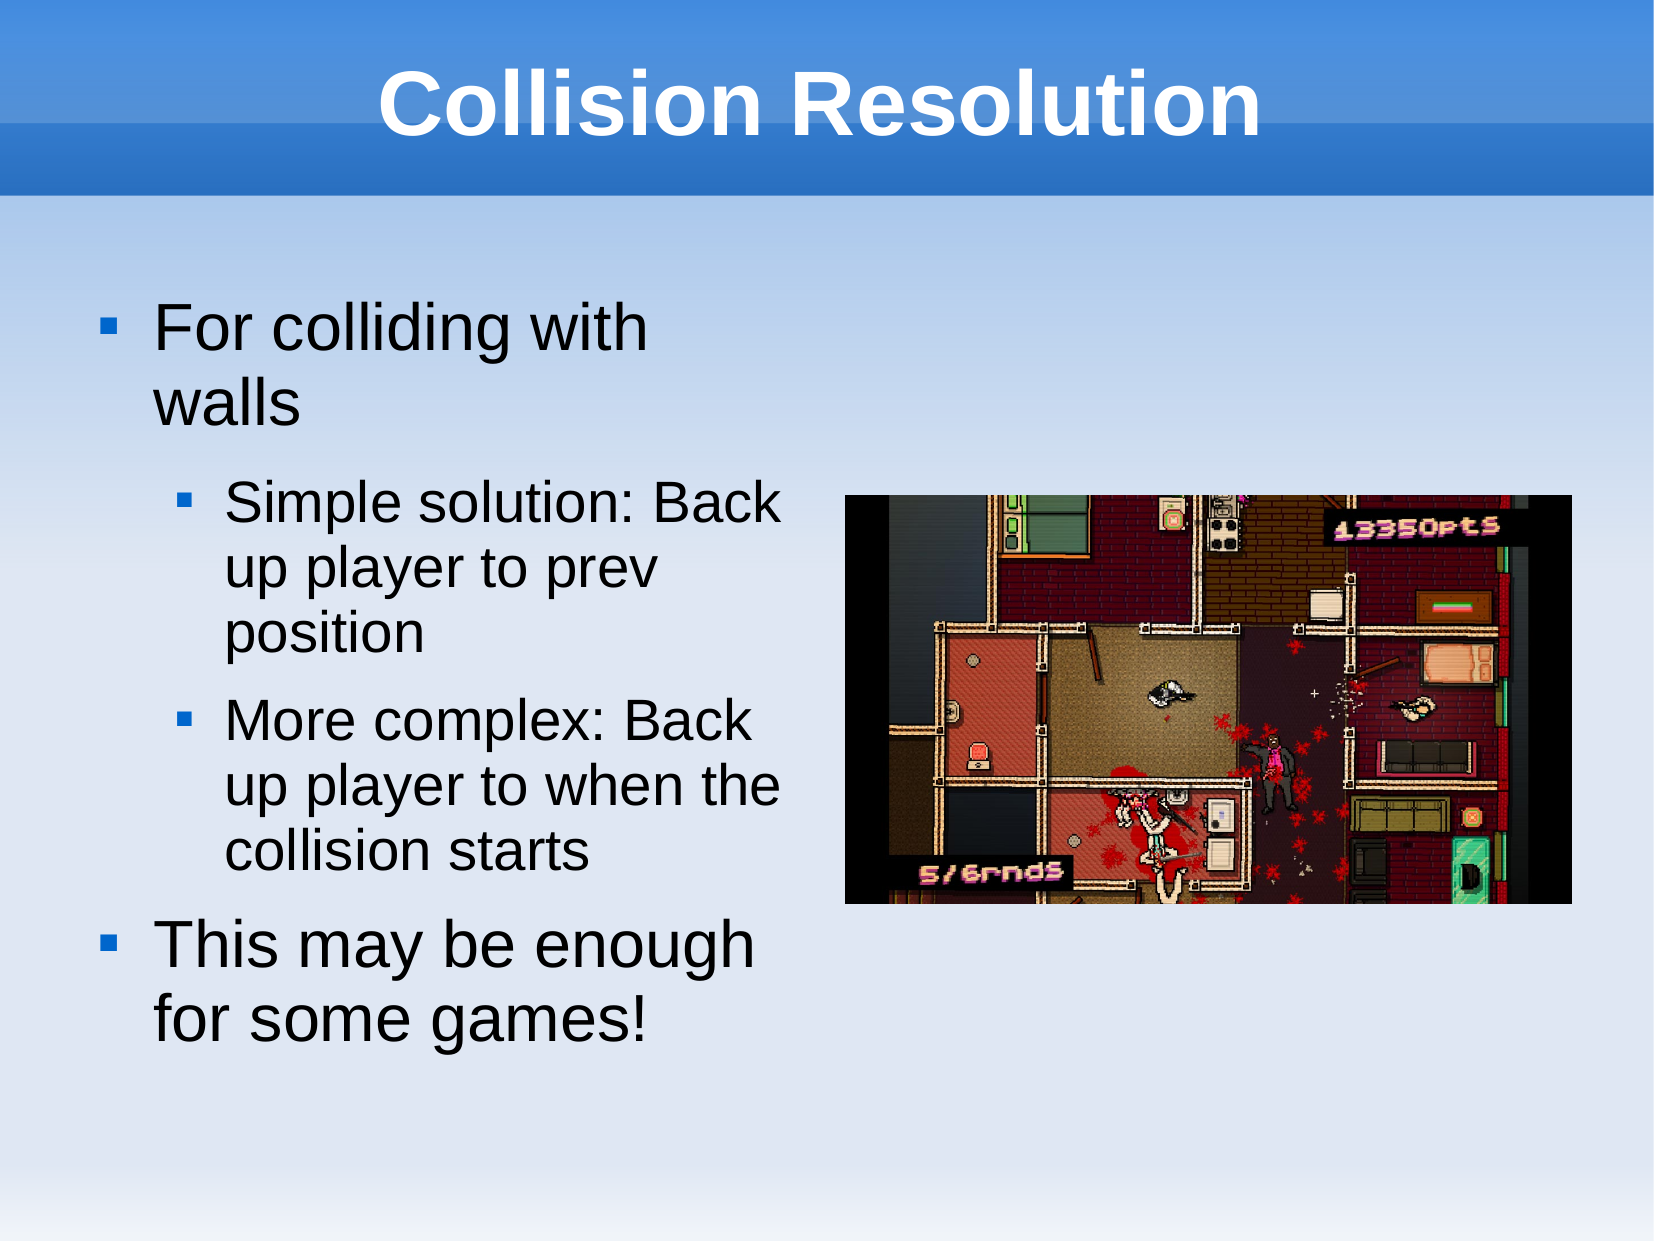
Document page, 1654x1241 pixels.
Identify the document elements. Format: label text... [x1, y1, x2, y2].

picture [0, 0, 1654, 1241]
title Collision Resolution [76, 0, 1565, 208]
list For colliding with walls Simple solution: Back up player to prev position More complex: Back up player to when the collision starts This may be enough for some games! [82, 290, 809, 1109]
